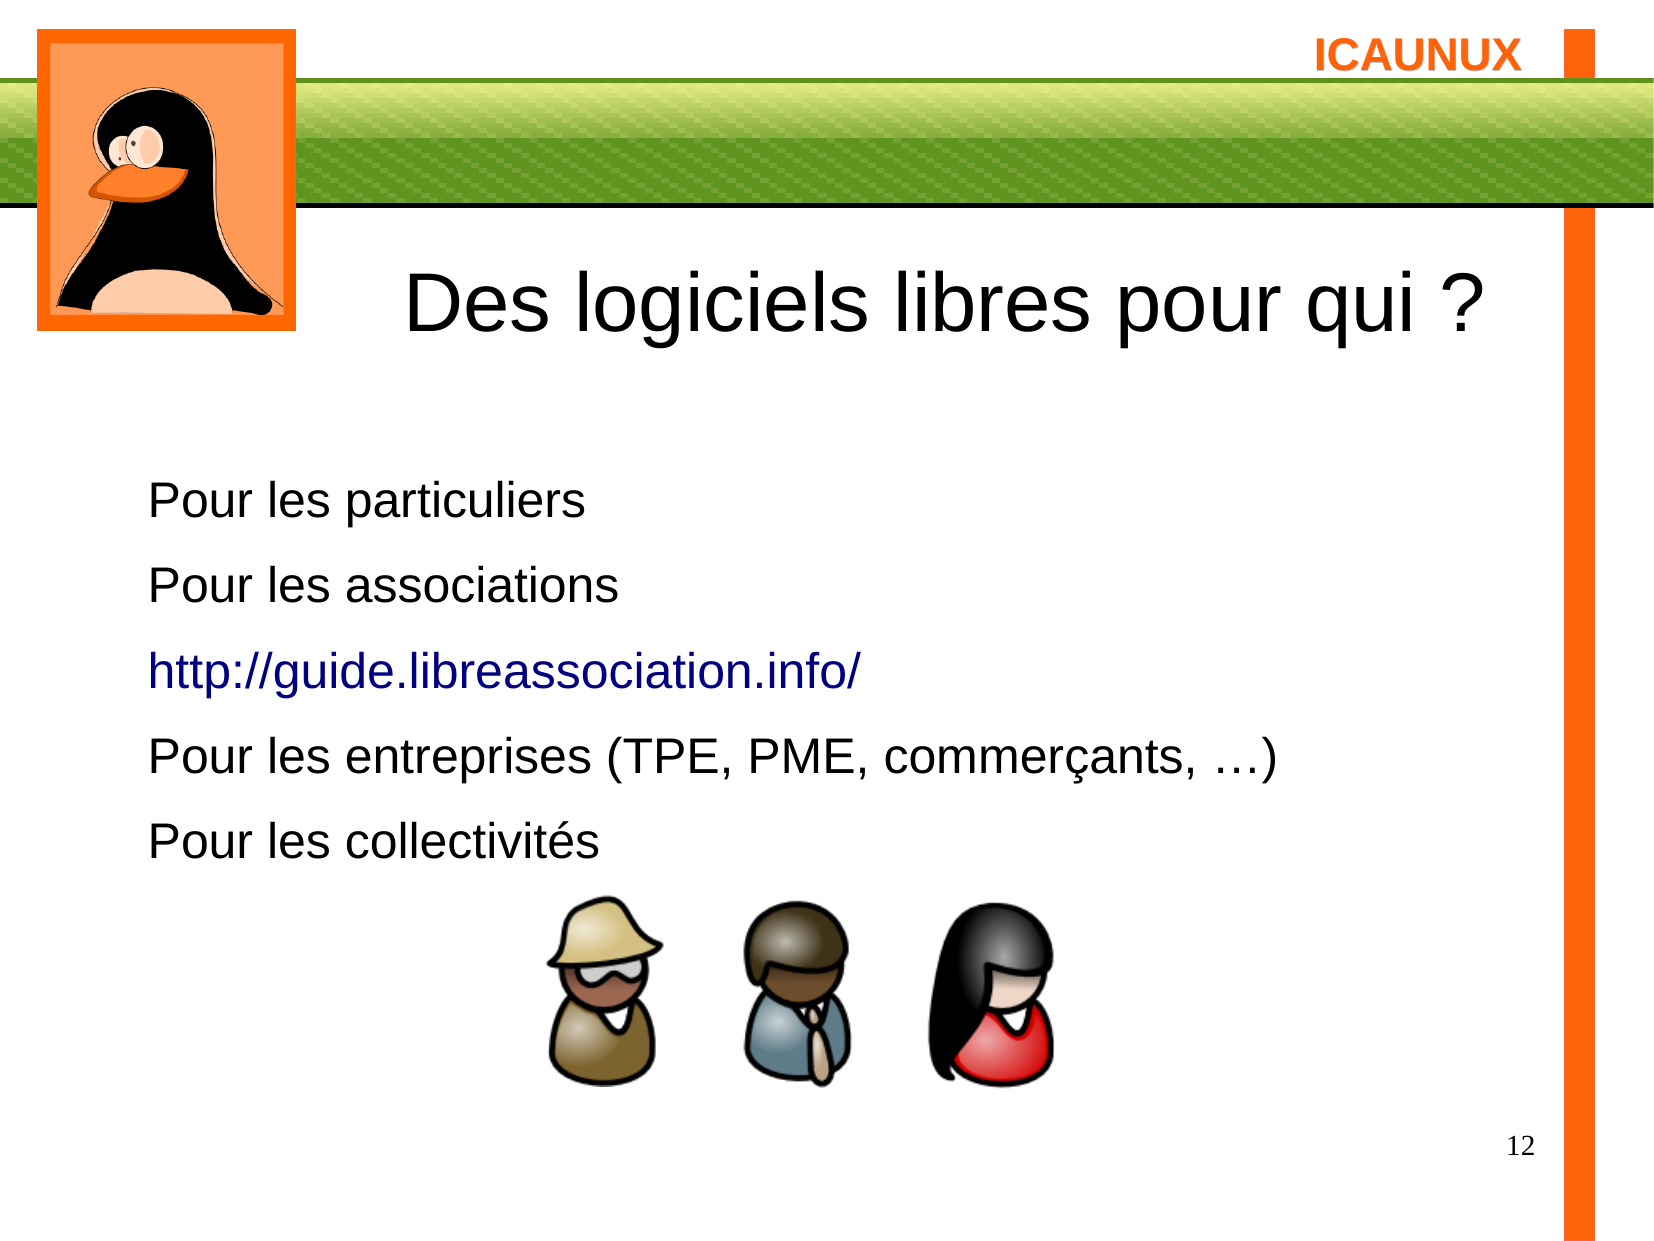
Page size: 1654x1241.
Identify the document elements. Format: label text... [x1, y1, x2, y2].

title Des logiciels libres pour qui ? [354, 236, 1536, 370]
picture [0, 29, 1654, 331]
list Pour les particuliers Pour les associations http://guide.libreassociation.info/ Pour les entreprises (TPE, PME, commerçants, …) Pour les collectivités [147, 472, 1571, 1109]
picture [507, 891, 896, 1091]
picture [897, 897, 1093, 1093]
